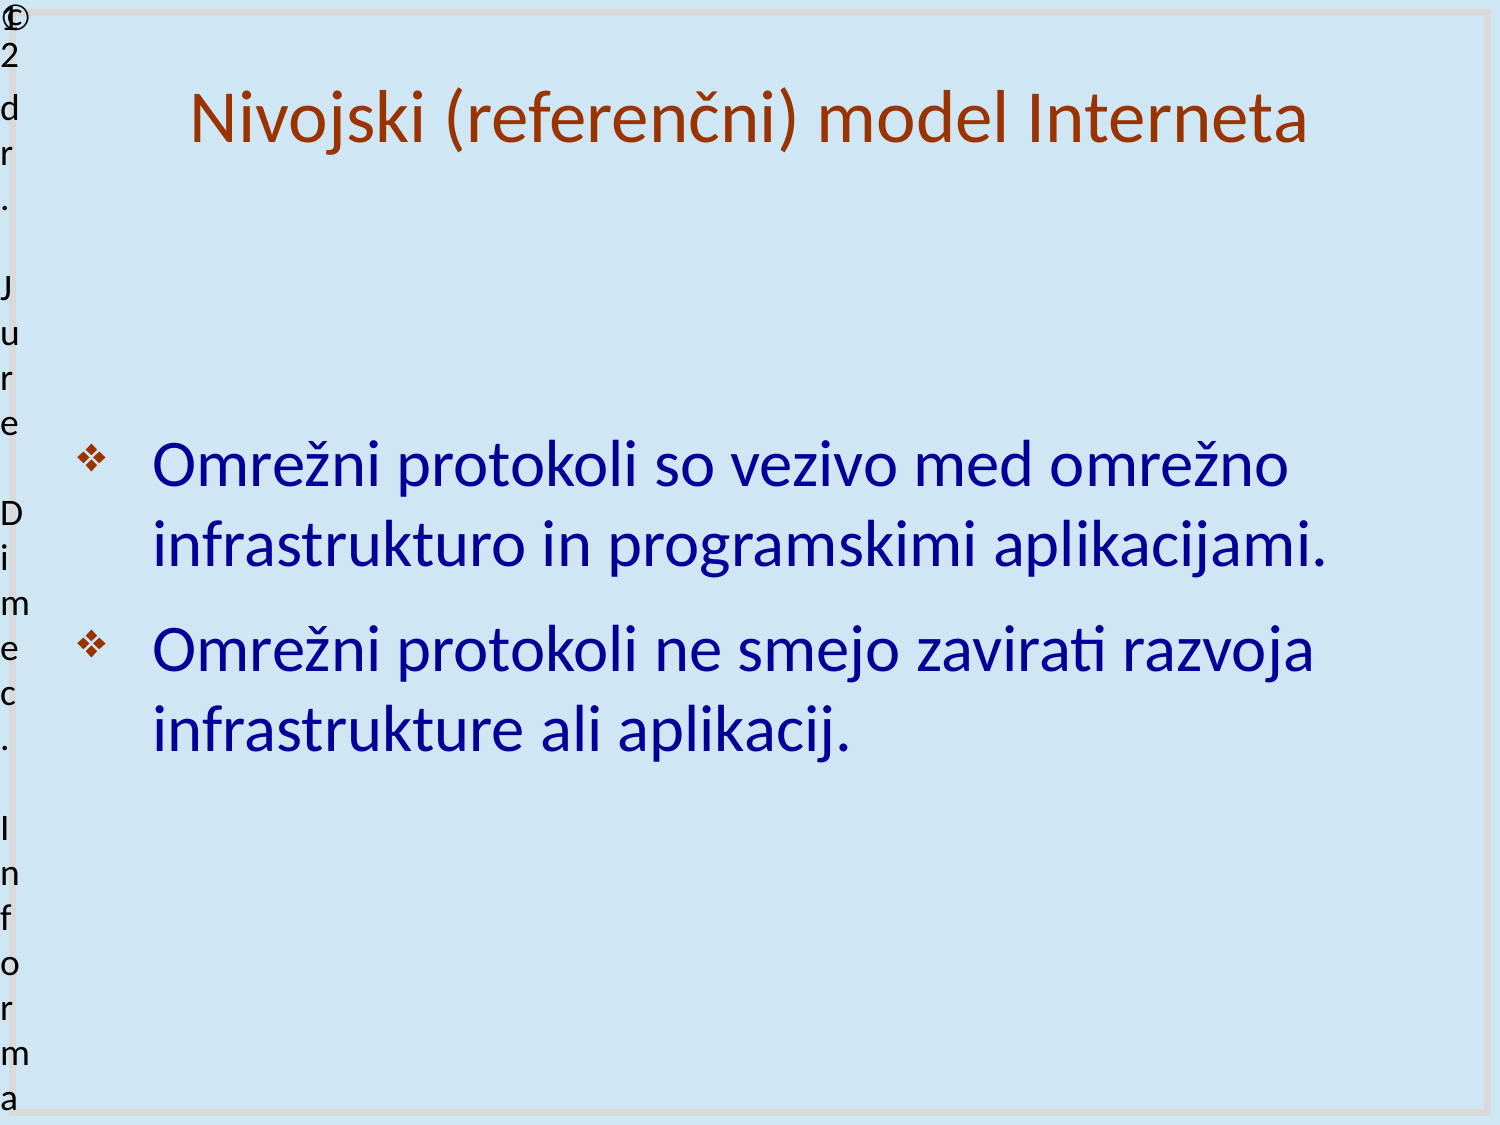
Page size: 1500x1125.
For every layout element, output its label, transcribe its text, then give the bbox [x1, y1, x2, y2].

title Nivojski (referenčni) model Interneta [112, 50, 1388, 175]
list Omrežni protokoli so vezivo med omrežno infrastrukturo in programskimi aplikacijami. Omrežni protokoli ne smejo zavirati razvoja infrastrukture ali aplikacij. [62, 412, 1463, 1013]
